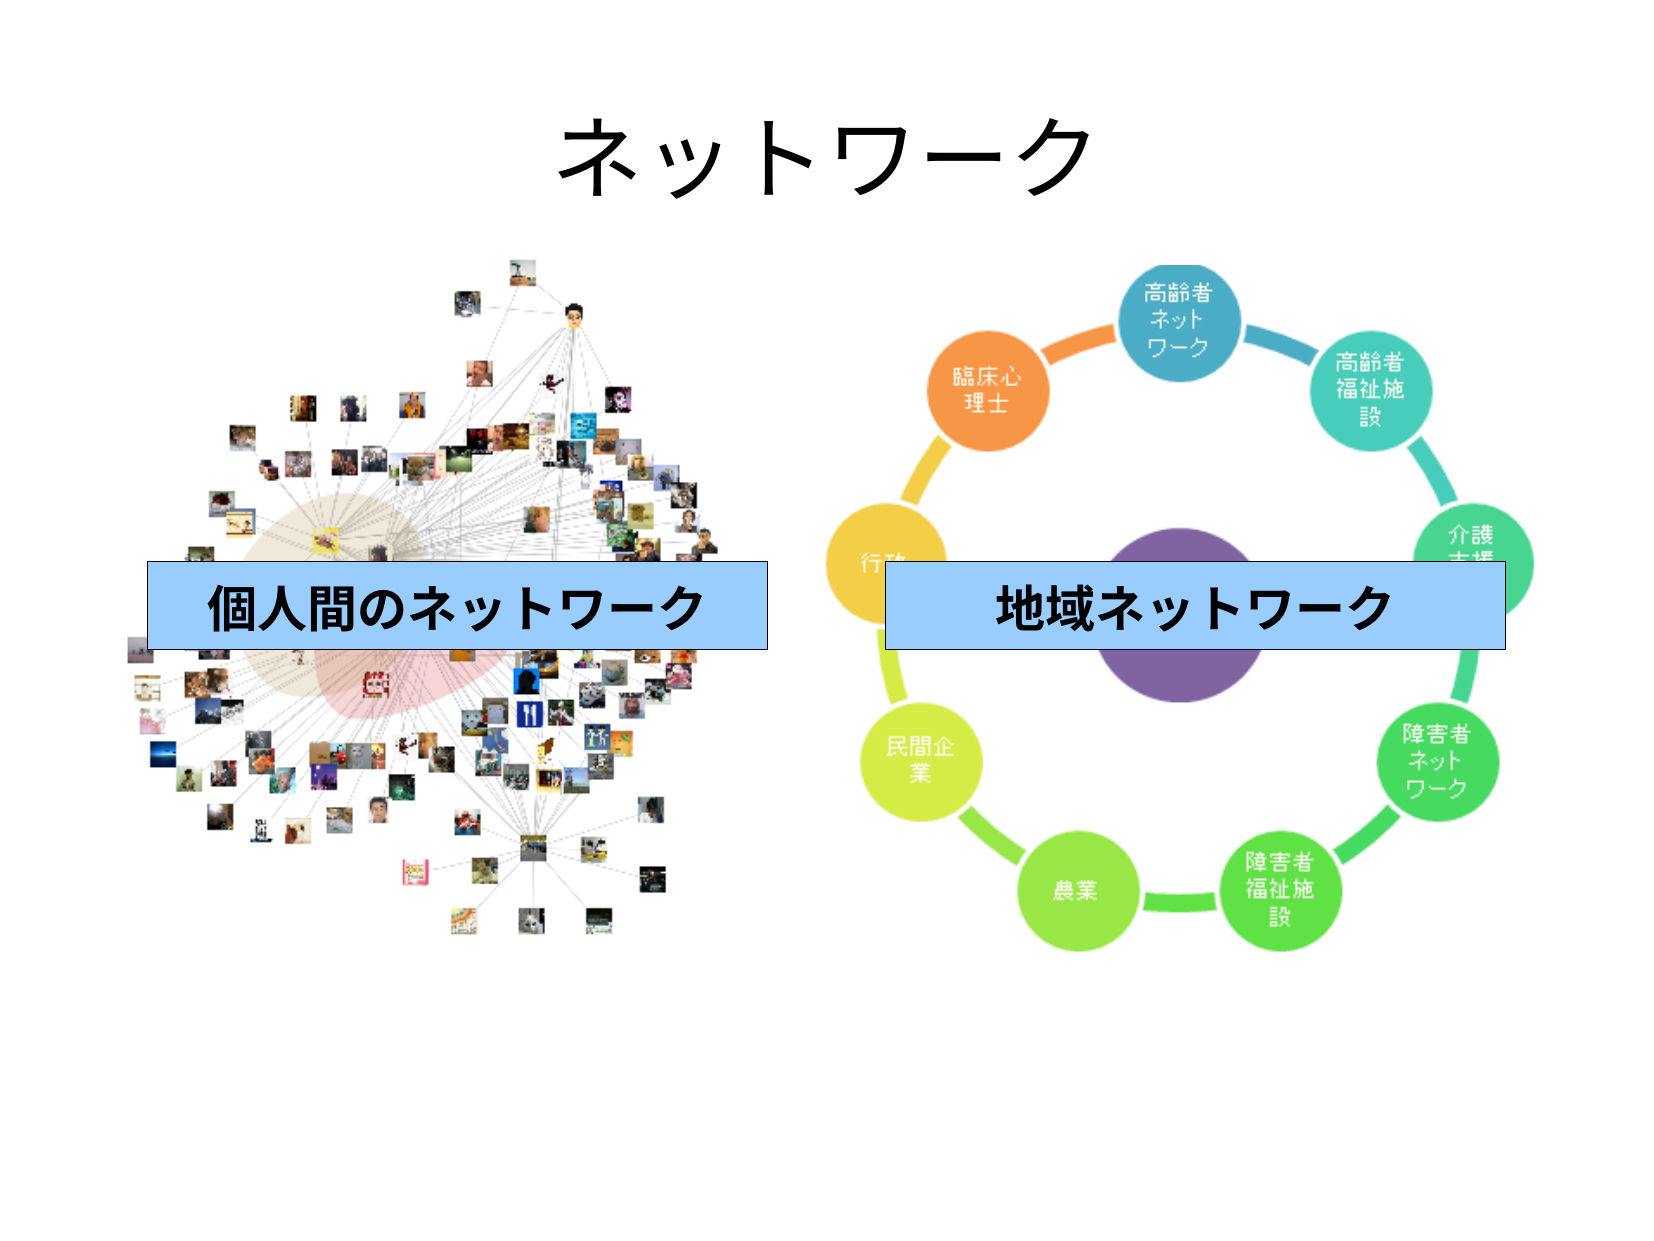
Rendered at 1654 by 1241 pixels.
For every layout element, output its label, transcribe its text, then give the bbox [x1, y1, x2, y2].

text_box 個人間のネットワーク [147, 561, 768, 650]
title ネットワーク [82, 56, 1571, 250]
text_box 地域ネットワーク [885, 561, 1506, 650]
picture [0, 236, 1565, 975]
